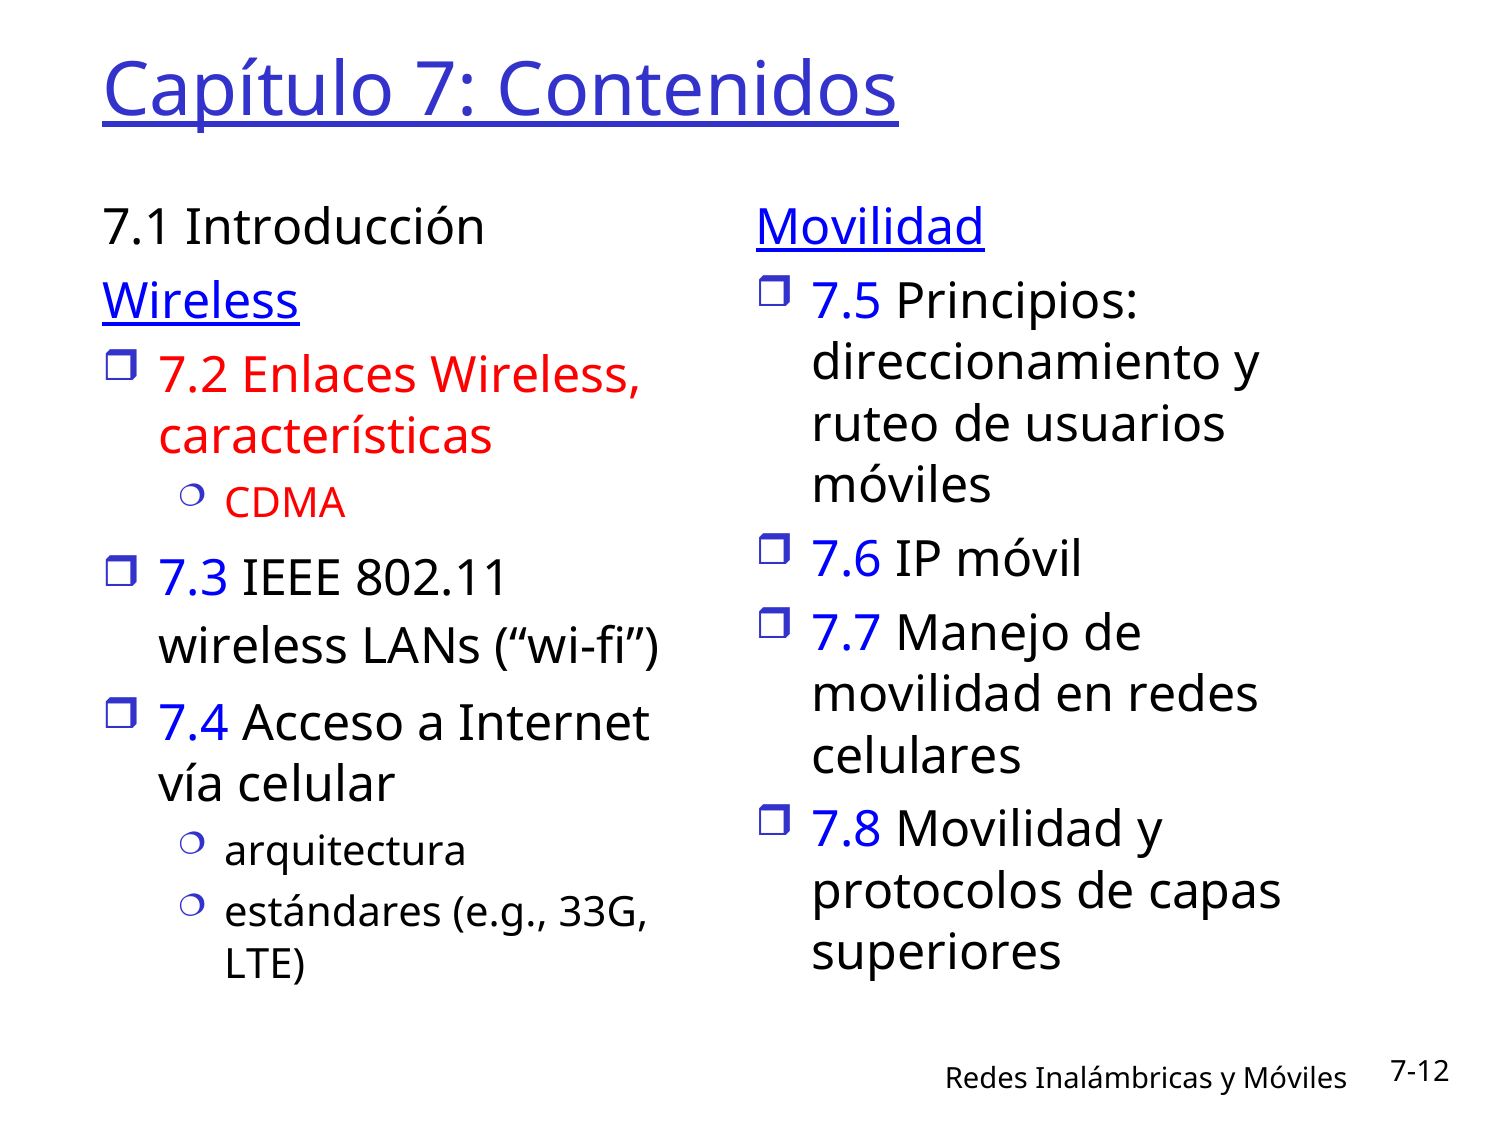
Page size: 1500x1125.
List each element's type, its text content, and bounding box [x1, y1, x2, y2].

title Capítulo 7: Contenidos [87, 23, 1363, 150]
list 7.1 Introducción Wireless 7.2 Enlaces Wireless, características CDMA 7.3 IEEE 802.11 wireless LANs (“wi-fi”) 7.4 Acceso a Internet vía celular arquitectura estándares (e.g., 33G, LTE) [87, 187, 710, 1013]
list Movilidad 7.5 Principios: direccionamiento y ruteo de usuarios móviles 7.6 IP móvil 7.7 Manejo de movilidad en redes celulares 7.8 Movilidad y protocolos de capas superiores [740, 187, 1363, 1013]
